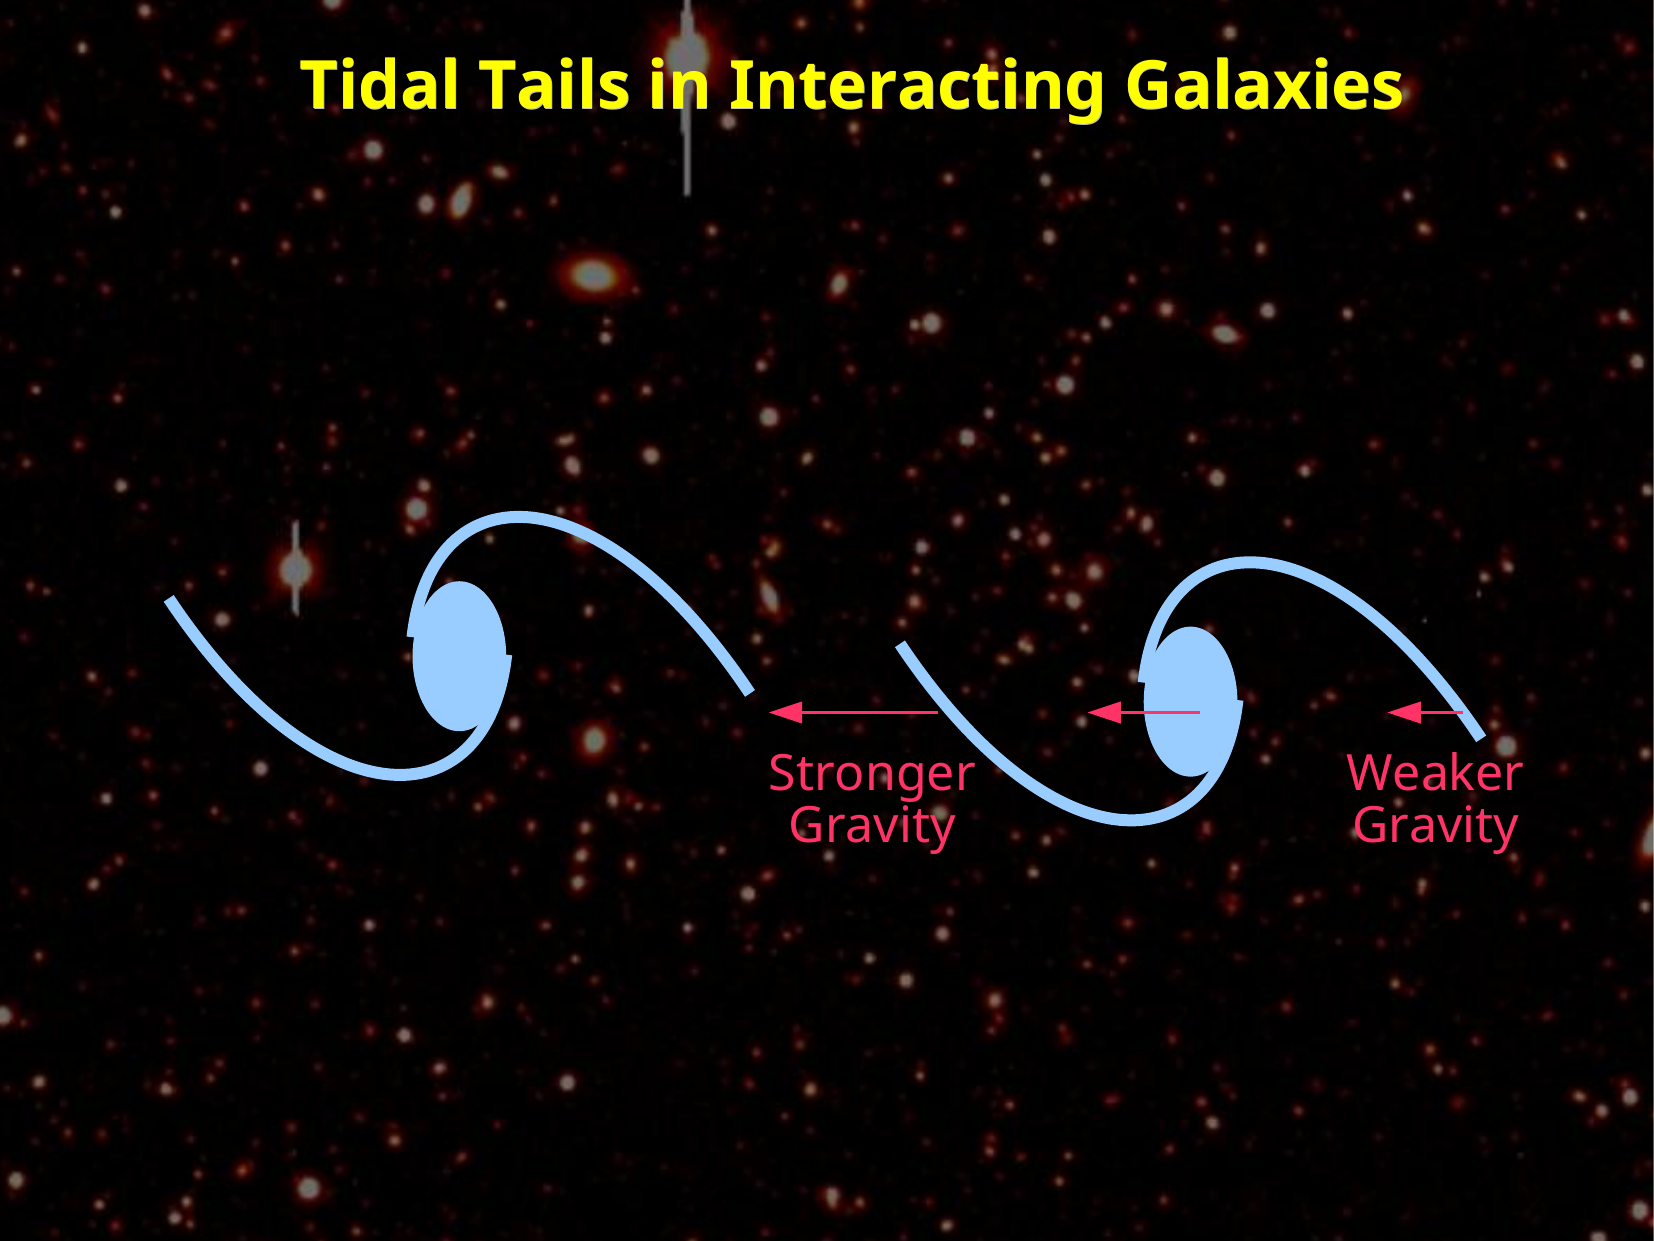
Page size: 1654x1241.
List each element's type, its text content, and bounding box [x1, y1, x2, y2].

text_box Weaker Gravity [1346, 750, 1519, 891]
text_box [1143, 626, 1238, 777]
picture [0, 0, 1654, 1241]
text_box Tidal Tails in Interacting Galaxies [299, 37, 1355, 139]
text_box Stronger Gravity [768, 750, 961, 891]
text_box [412, 581, 507, 732]
